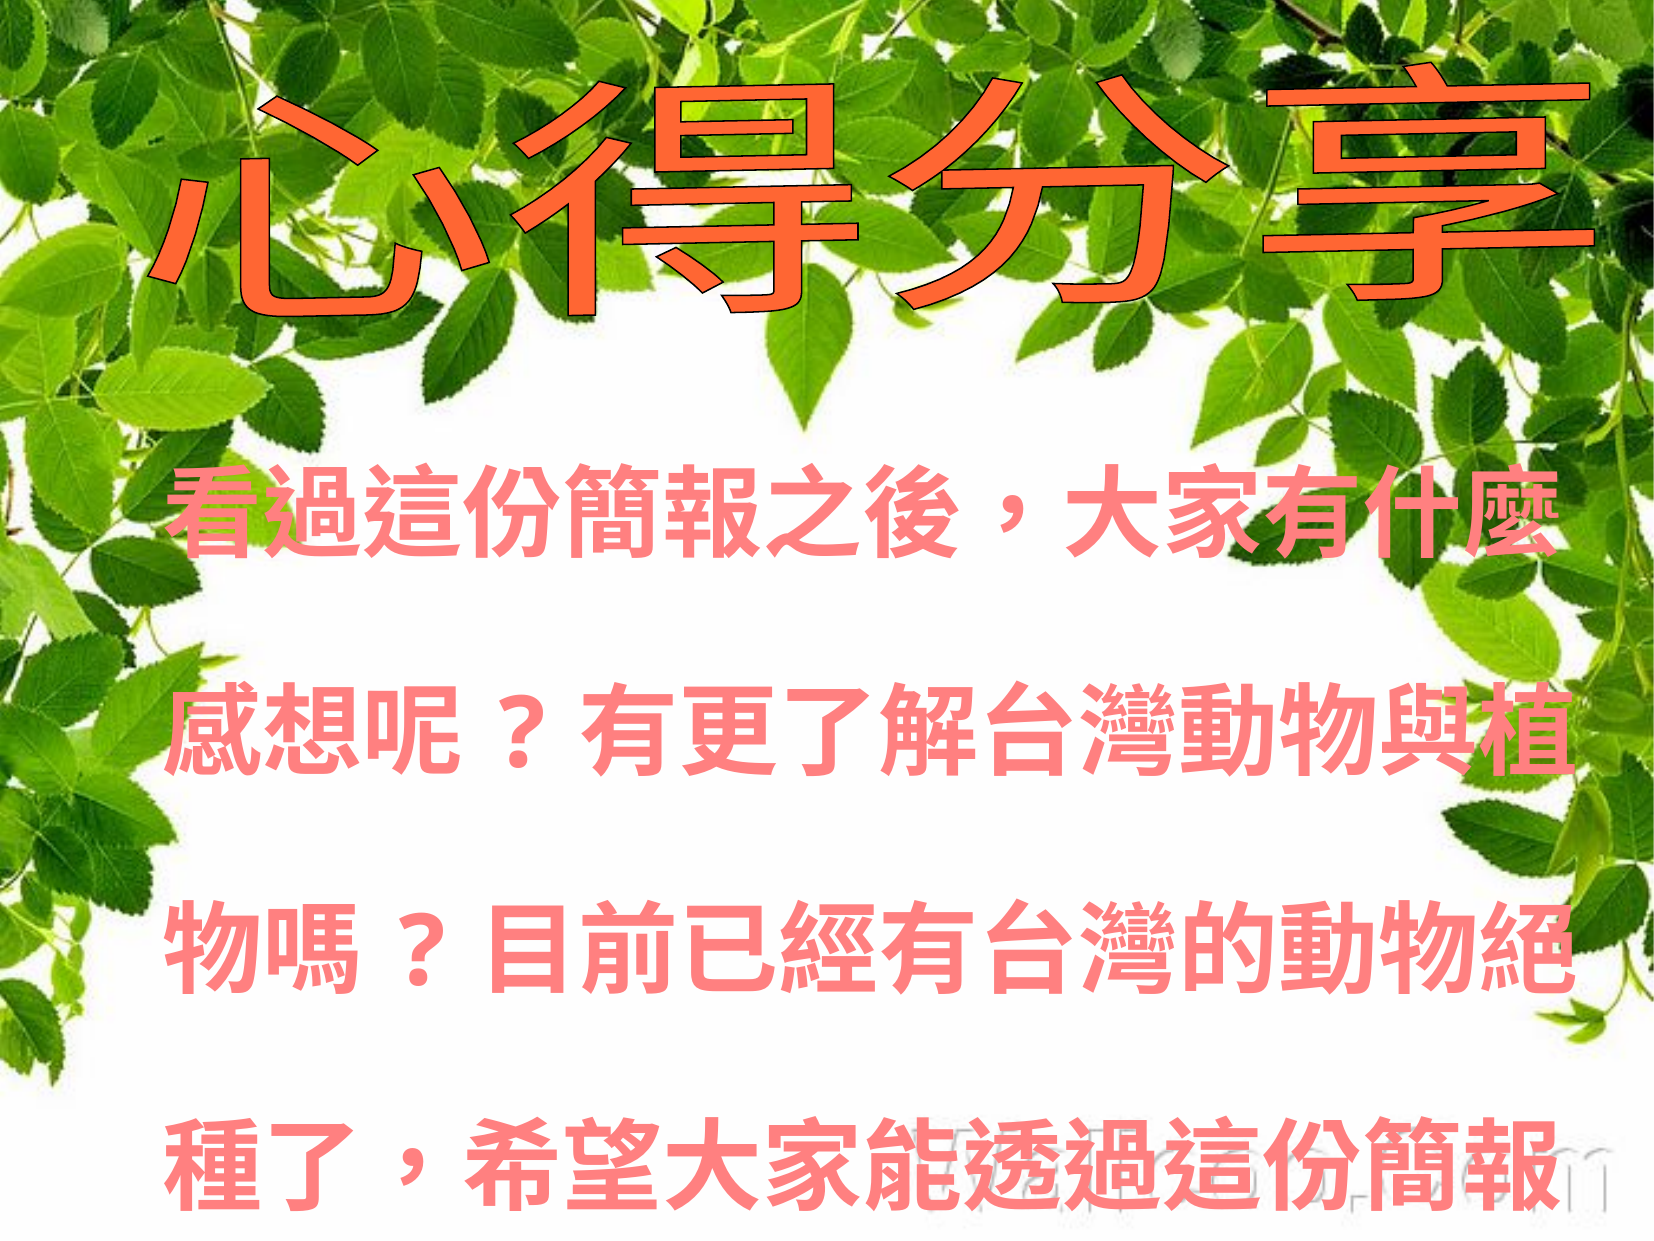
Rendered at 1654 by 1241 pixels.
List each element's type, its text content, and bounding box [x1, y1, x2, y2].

text_box 看過這份簡報之後，大家有什麼感想呢?有更了解台灣動物與植物嗎?目前已經有台灣的動物絕種了，希望大家能透過這份簡報來更了解台灣動物和植物、更珍惜台灣特有的動物和植物。 [147, 354, 1625, 1216]
text_box 心得分享 [654, 83, 834, 173]
text_box 心得分享 [622, 184, 859, 313]
text_box 心得分享 [1313, 116, 1546, 174]
text_box 心得分享 [147, 179, 208, 284]
text_box 心得分享 [1263, 183, 1595, 301]
text_box 心得分享 [510, 137, 632, 316]
text_box 心得分享 [413, 167, 490, 271]
text_box 心得分享 [656, 247, 724, 294]
text_box 心得分享 [240, 158, 422, 317]
text_box 心得分享 [1096, 74, 1229, 183]
text_box 心得分享 [258, 96, 378, 166]
text_box 心得分享 [1266, 62, 1590, 107]
text_box 心得分享 [888, 77, 1174, 310]
picture [0, 0, 1654, 1241]
text_box 心得分享 [513, 81, 626, 159]
